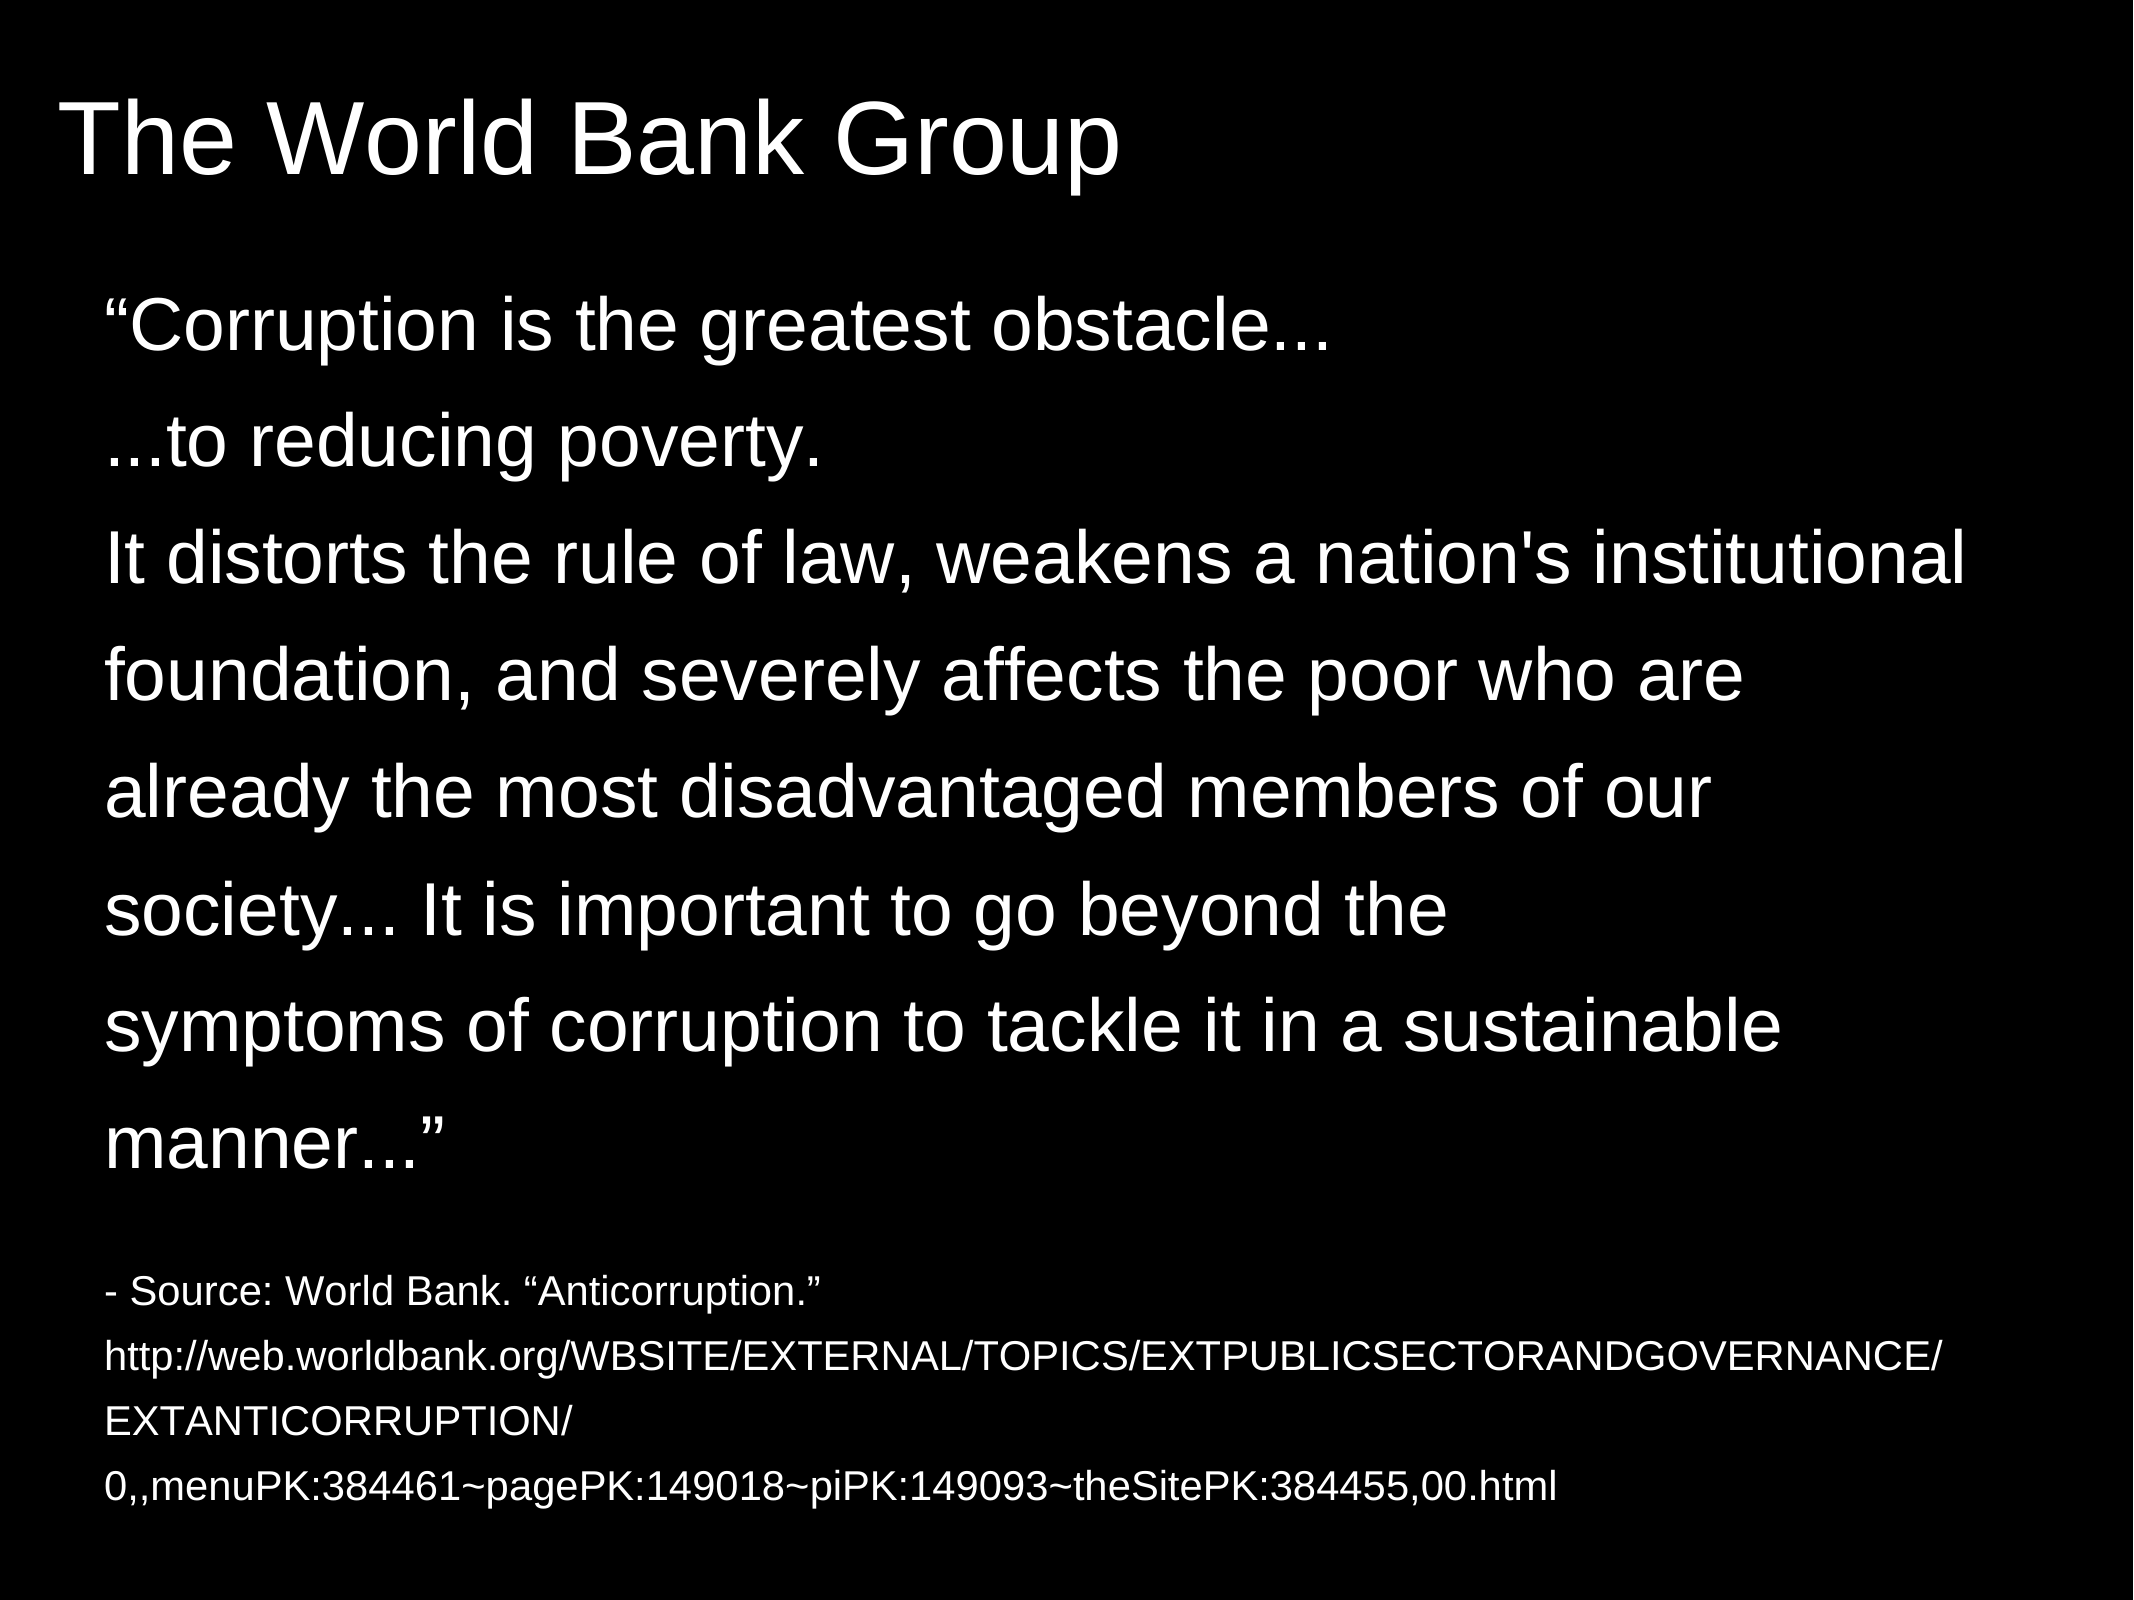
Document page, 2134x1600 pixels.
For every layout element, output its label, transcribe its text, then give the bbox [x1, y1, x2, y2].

text_box The World Bank Group [1080, 125, 1108, 168]
text_box “Corruption is the greatest obstacle... ...to reducing poverty. It distorts the rule of law, weakens a nation's institutional foundation, and severely affects the poor who are already the most disadvantaged members of our society... It is important to go beyond the symptoms of corruption to tackle it in a sustainable manner...” - Source: World Bank. “Anticorruption.” http://web.worldbank.org/WBSITE/EXTERNAL/TOPICS/EXTPUBLICSECTORANDGOVERNANCE/EXTANTICORRUPTION/0,,menuPK:384461~pagePK:149018~piPK:149093~theSitePK:384455,00.html [104, 112, 2005, 1438]
text_box The World Bank Group [57, 70, 1125, 196]
